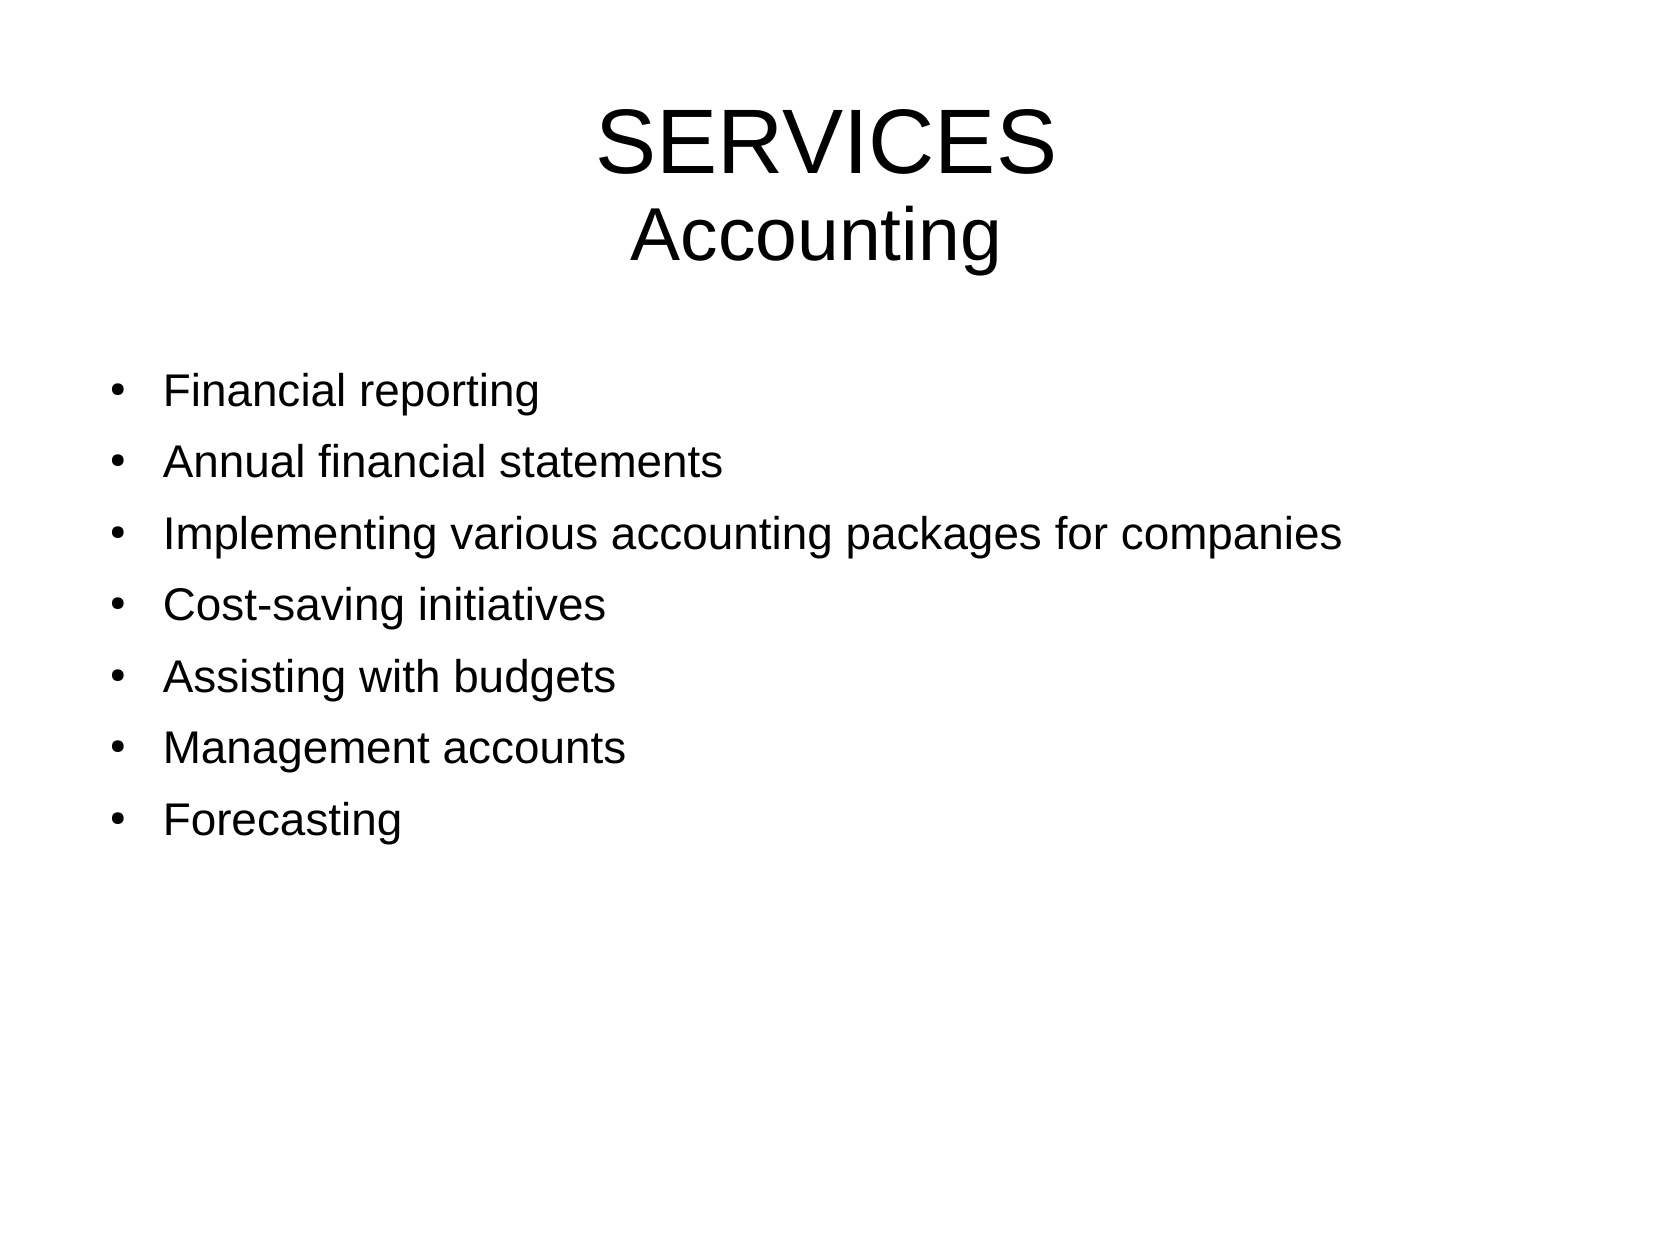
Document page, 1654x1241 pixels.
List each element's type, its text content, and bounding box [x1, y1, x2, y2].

list Financial reporting Annual financial statements Implementing various accounting packages for companies Cost-saving initiatives Assisting with budgets Management accounts Forecasting [92, 364, 1581, 1085]
title SERVICES Accounting [82, 79, 1571, 287]
